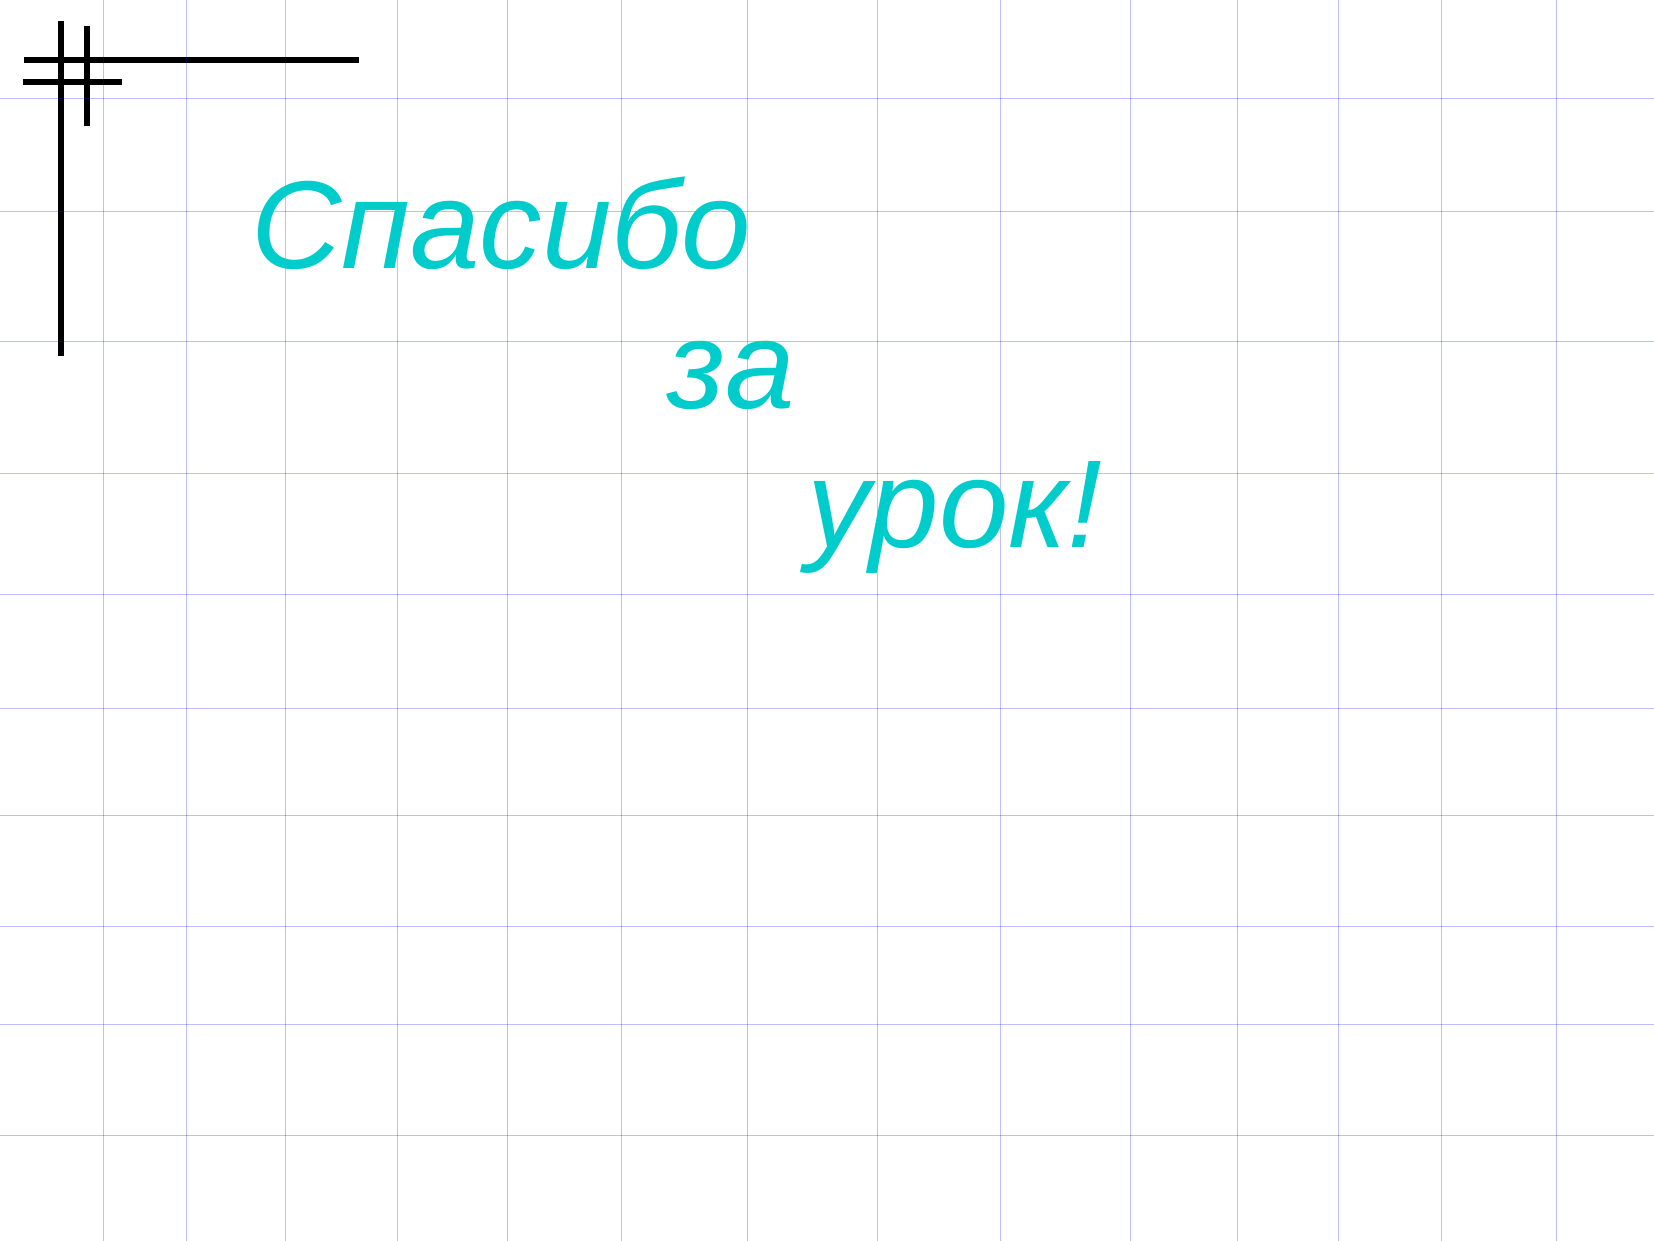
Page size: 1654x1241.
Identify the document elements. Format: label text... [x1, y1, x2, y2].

text_box Спасибо за урок! [236, 147, 1300, 582]
